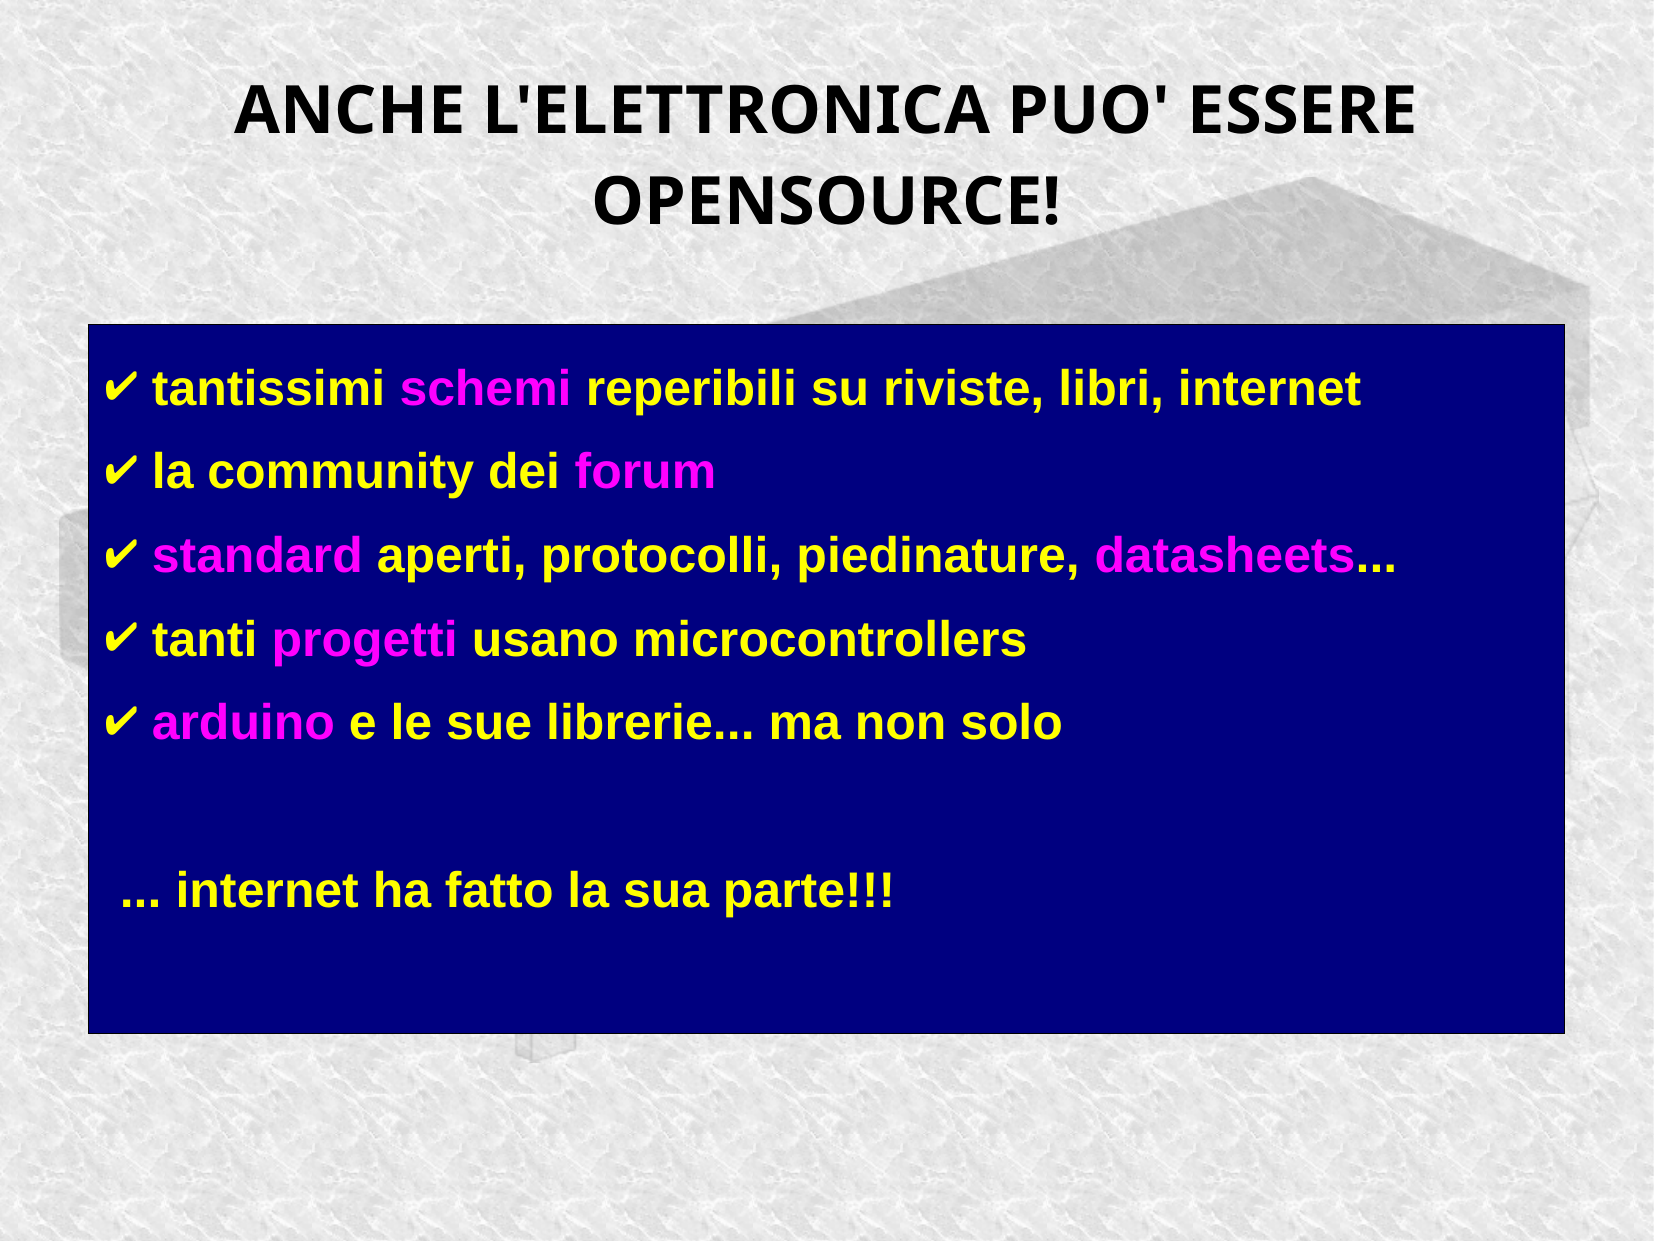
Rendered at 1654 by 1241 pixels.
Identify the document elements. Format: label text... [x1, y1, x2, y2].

picture [0, 0, 1654, 1241]
title ANCHE L'ELETTRONICA PUO' ESSERE OPENSOURCE! [82, 56, 1571, 250]
text_box tantissimi schemi reperibili su riviste, libri, internet la community dei forum standard aperti, protocolli, piedinature, datasheets... tanti progetti usano microcontrollers arduino e le sue librerie... ma non solo ... internet ha fatto la sua parte!!! [88, 324, 1565, 1034]
